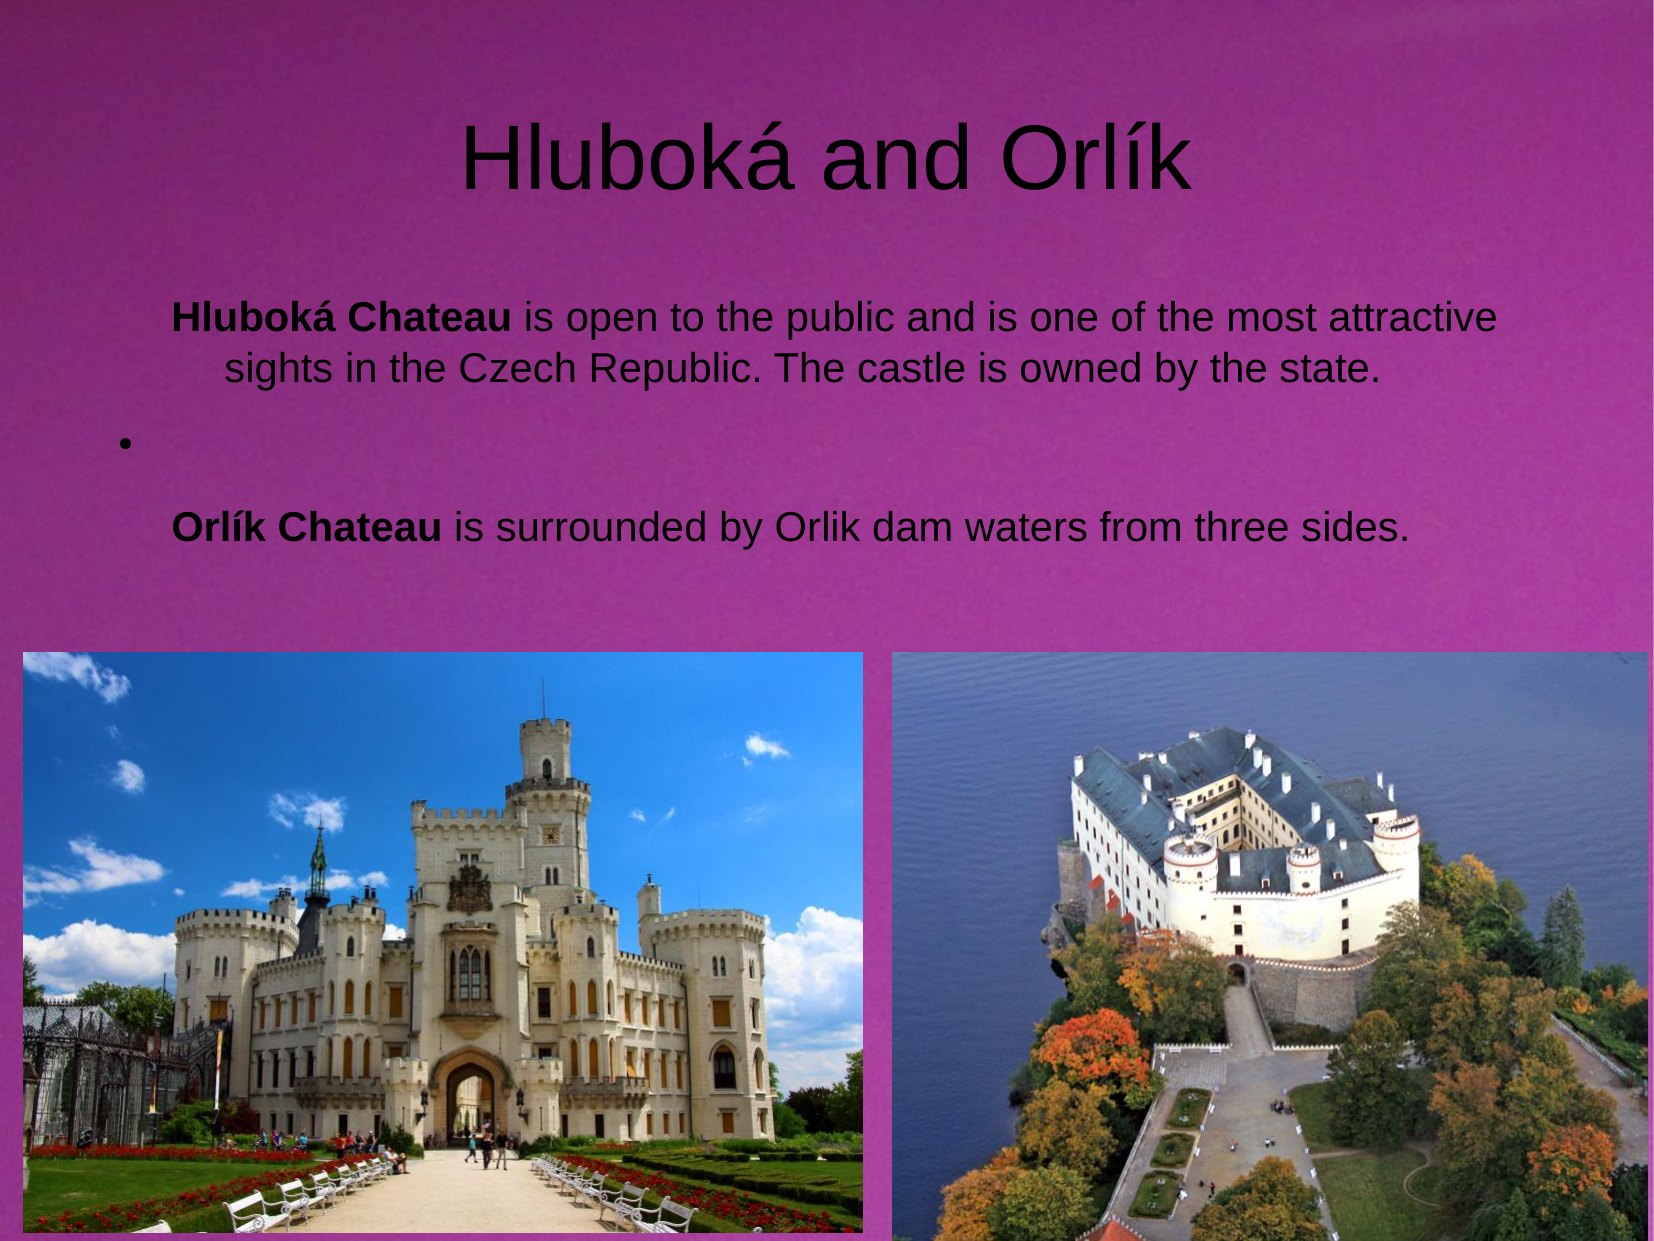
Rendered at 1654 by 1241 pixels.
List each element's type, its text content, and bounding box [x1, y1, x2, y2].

list Hluboká Chateau is open to the public and is one of the most attractive sights in the Czech Republic. The castle is owned by the state. Orlík Chateau is surrounded by Orlik dam waters from three sides. [82, 290, 1538, 561]
picture [0, 0, 1654, 1241]
title Hluboká and Orlík [82, 49, 1571, 257]
